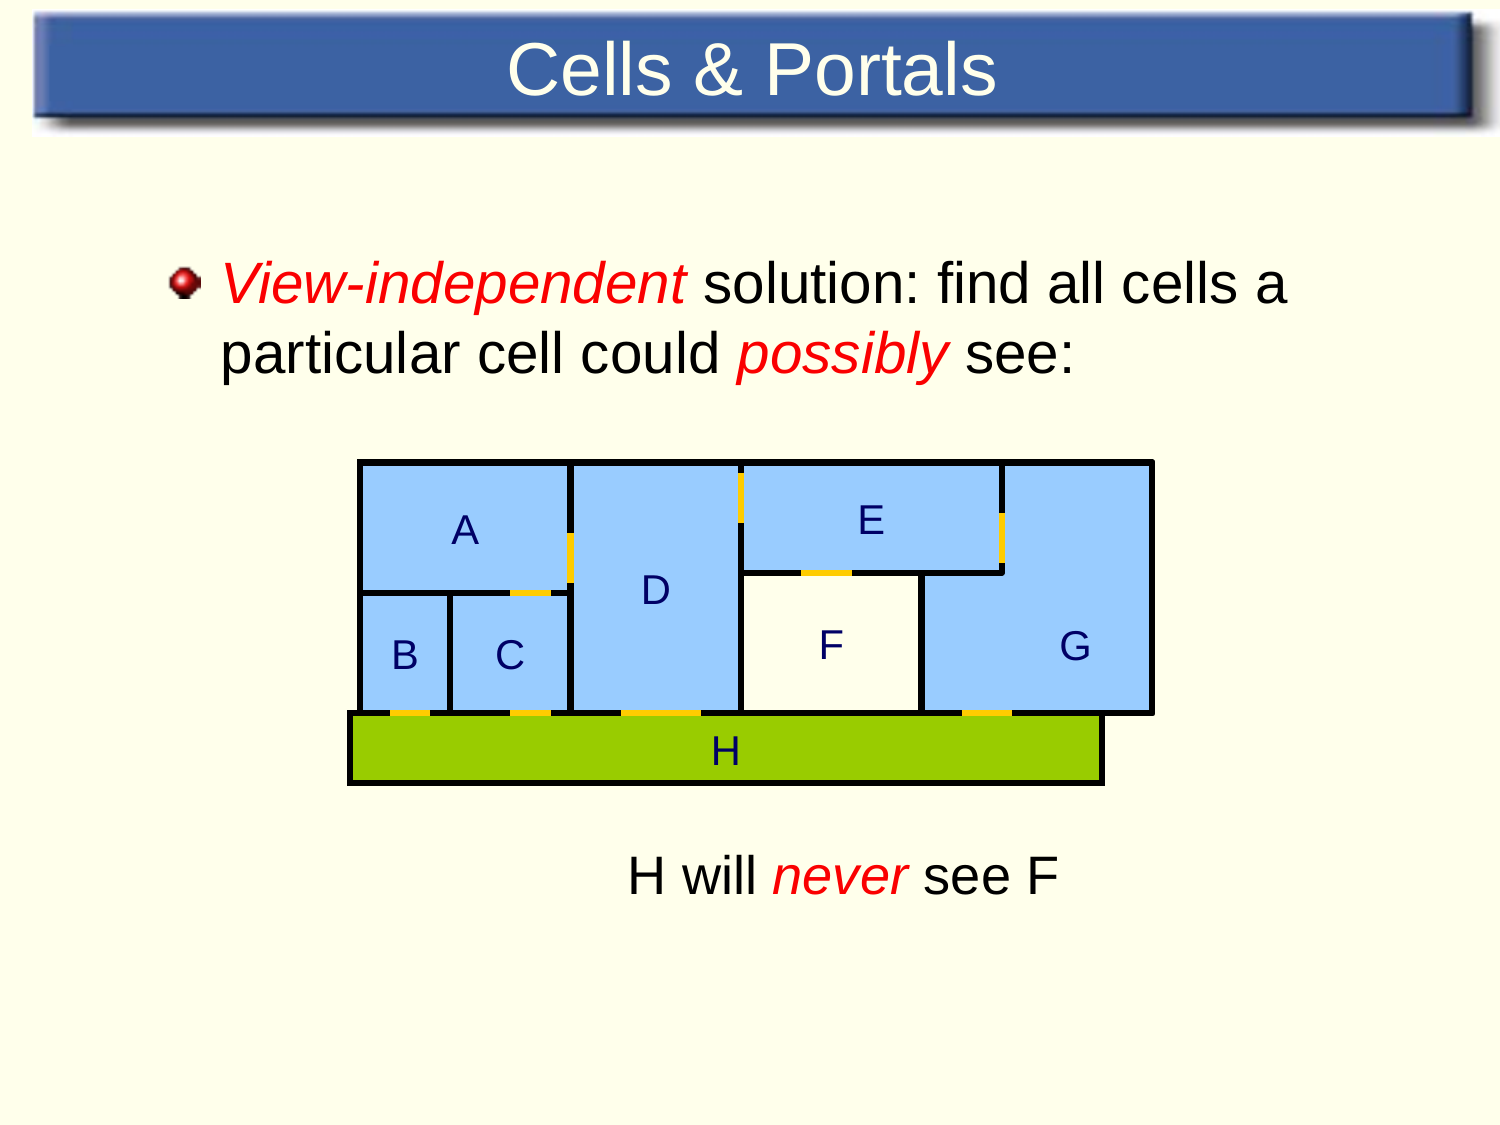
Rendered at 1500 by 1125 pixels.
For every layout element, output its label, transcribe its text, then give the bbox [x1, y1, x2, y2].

text_box E [741, 462, 1001, 573]
title Cells & Portals [96, 6, 1409, 120]
picture [32, 9, 1500, 137]
text_box H [349, 713, 1103, 784]
text_box C [451, 592, 571, 714]
text_box G [1044, 610, 1107, 677]
text_box A [360, 462, 570, 592]
list View-independent solution: find all cells a particular cell could possibly see: H will never see F [149, 237, 1463, 1038]
text_box F [742, 573, 918, 714]
text_box [921, 462, 1153, 714]
text_box B [360, 592, 451, 714]
text_box D [570, 462, 742, 714]
